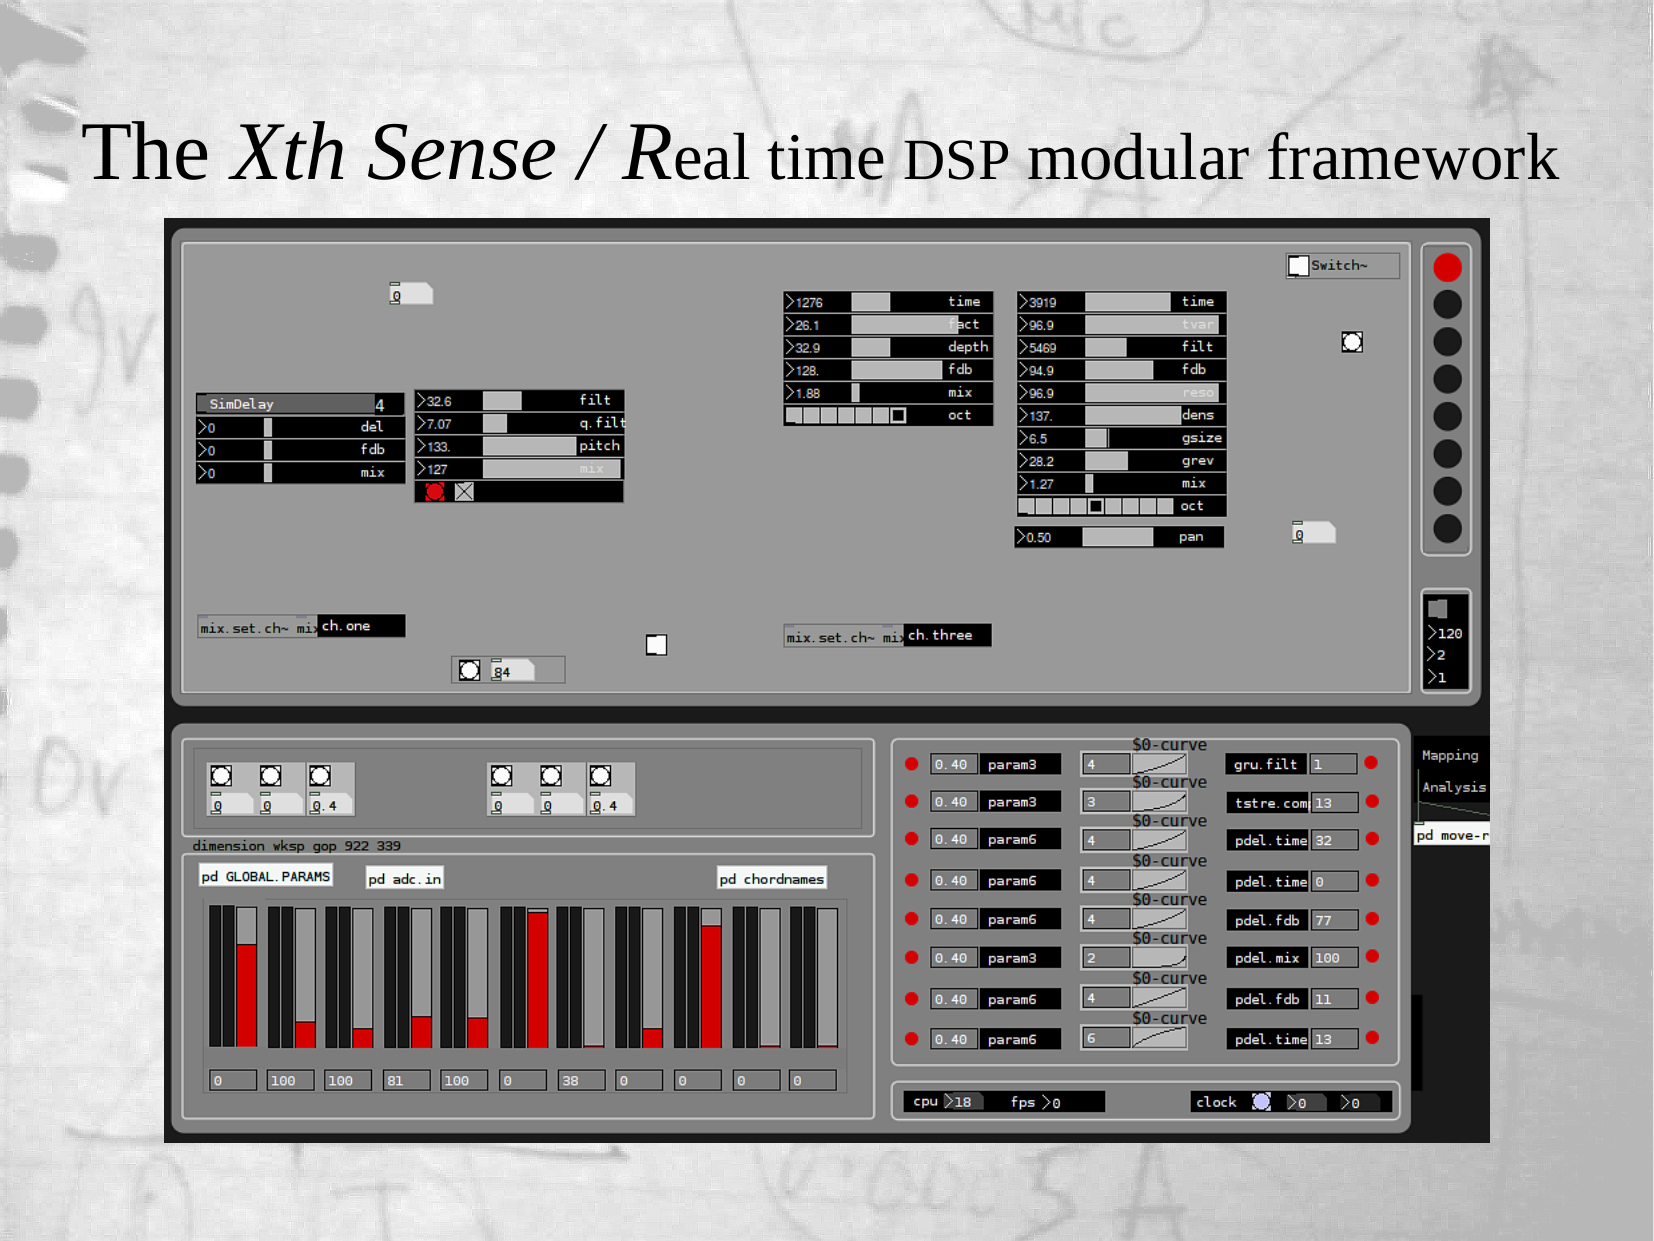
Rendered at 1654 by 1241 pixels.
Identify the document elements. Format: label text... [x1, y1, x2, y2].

picture [0, 0, 1654, 1241]
title The Xth Sense / Real time DSP modular framework [76, 101, 1565, 294]
